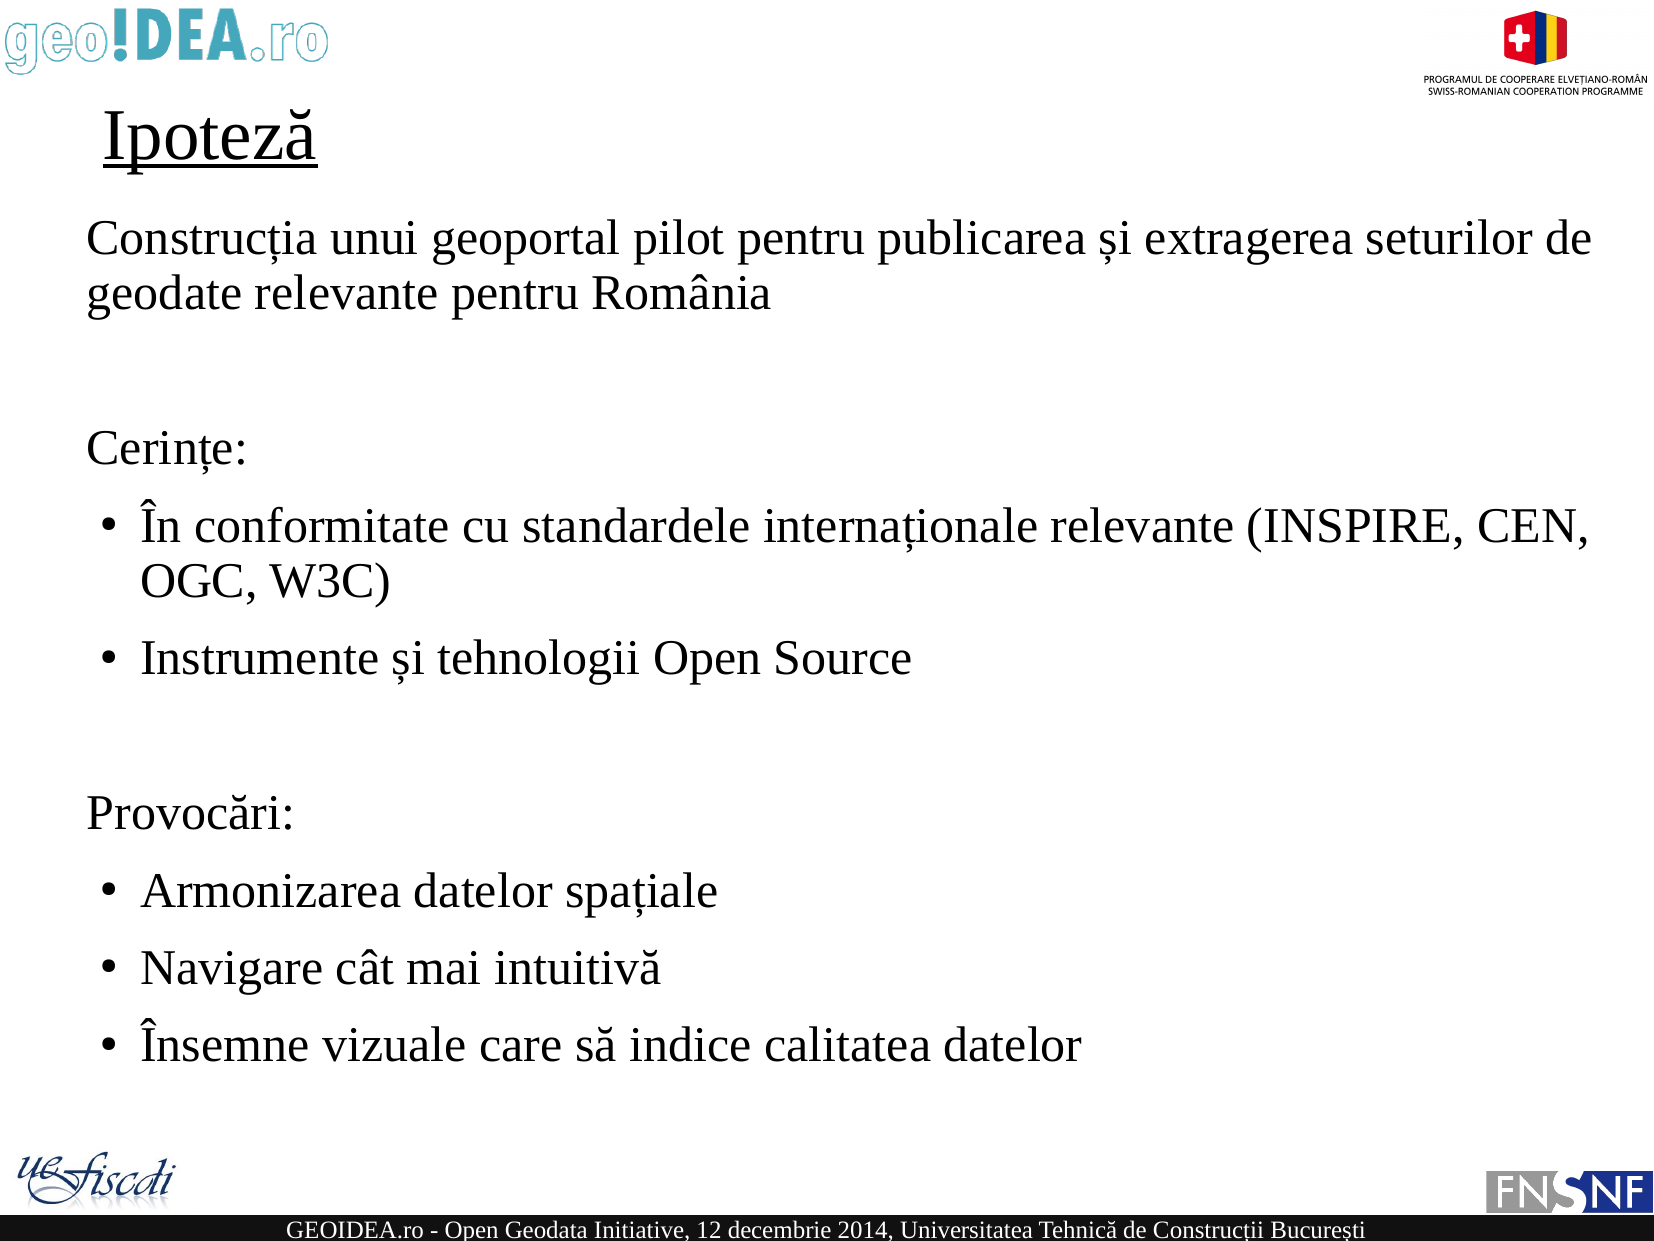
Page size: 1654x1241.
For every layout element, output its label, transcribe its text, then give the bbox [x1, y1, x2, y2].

list Construcția unui geoportal pilot pentru publicarea și extragerea seturilor de geodate relevante pentru România Cerințe: În conformitate cu standardele internaționale relevante (INSPIRE, CEN, OGC, W3C) Instrumente și tehnologii Open Source Provocări: Armonizarea datelor spațiale Navigare cât mai intuitivă Însemne vizuale care să indice calitatea datelor [86, 210, 1621, 1081]
picture [0, 1139, 196, 1213]
picture [1485, 1169, 1654, 1215]
title Ipoteză [15, 90, 406, 181]
picture [1420, 5, 1650, 99]
picture [1, 5, 331, 78]
